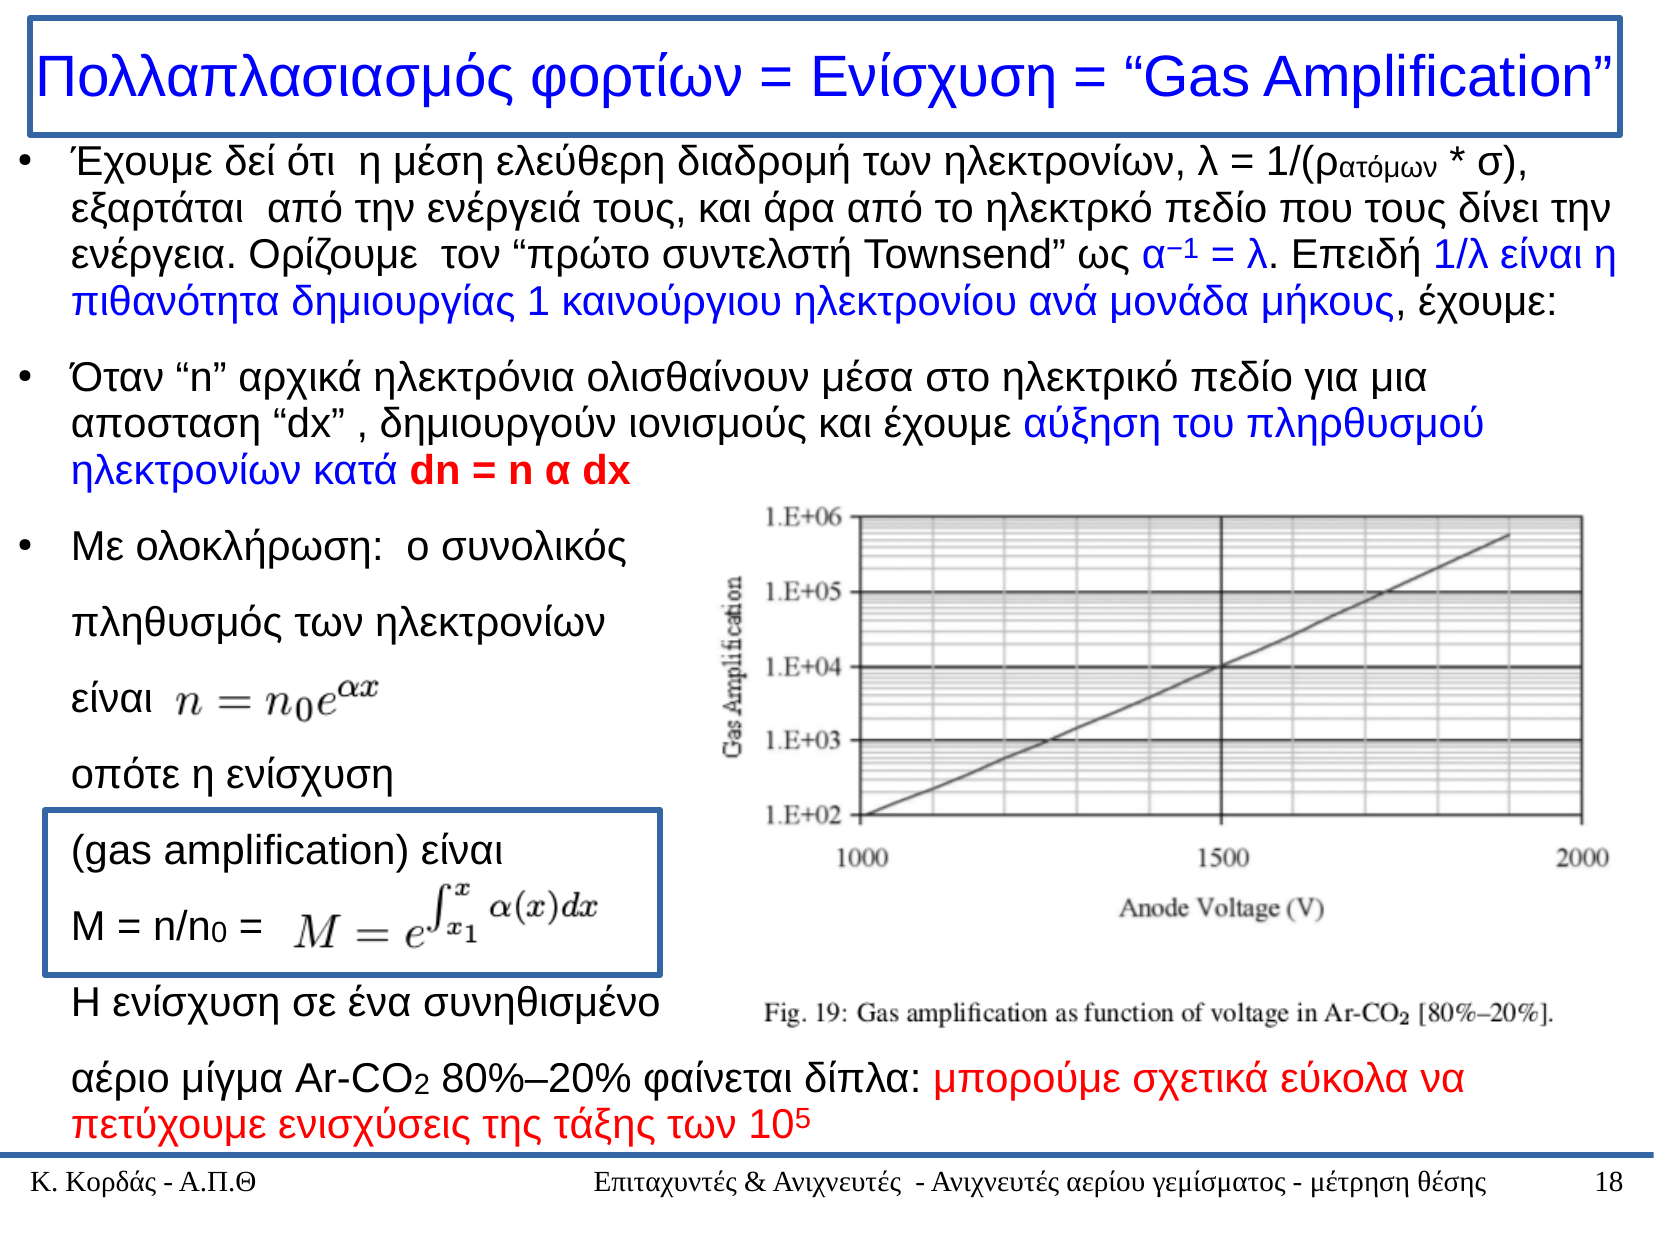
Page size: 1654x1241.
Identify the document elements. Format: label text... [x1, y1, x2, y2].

title Πολλαπλασιασμός φορτίων = Ενίσχυση = “Gas Amplification” [30, 17, 1621, 136]
picture [164, 664, 382, 731]
picture [683, 460, 1618, 1041]
picture [286, 876, 614, 972]
list Έχουμε δεί ότι η μέση ελεύθερη διαδρομή των ηλεκτρονίων, λ = 1/(ρατόμων * σ), εξαρτάται από την ενέργειά τους, και άρα από το ηλεκτρκό πεδίο που τους δίνει την ενέργεια. Oρίζουμε τον “πρώτο συντελστή Townsend” ως α−1 = λ. Επειδή 1/λ είναι η πιθανότητα δημιουργίας 1 καινούργιου ηλεκτρονίου ανά μονάδα μήκους, έχουμε: Όταν “n” αρχικά ηλεκτρόνια ολισθαίνουν μέσα στο ηλεκτρικό πεδίο για μια αποσταση “dx” , δημιουργούν ιονισμούς και έχουμε αύξηση του πληρθυσμού ηλεκτρονίων κατά dn = n α dx Με ολοκλήρωση: ο συνολικός πληθυσμός των ηλεκτρονίων είναι οπότε η ενίσχυση (gas amplification) είναι M = n/n0 = Η ενίσχυση σε ένα συνηθισμένο αέριο μίγμα Ar-CO2 80%–20% φαίνεται δίπλα: μπορούμε σχετικά εύκολα να πετύχουμε ενισχύσεις της τάξης των 105 [0, 138, 1619, 1156]
